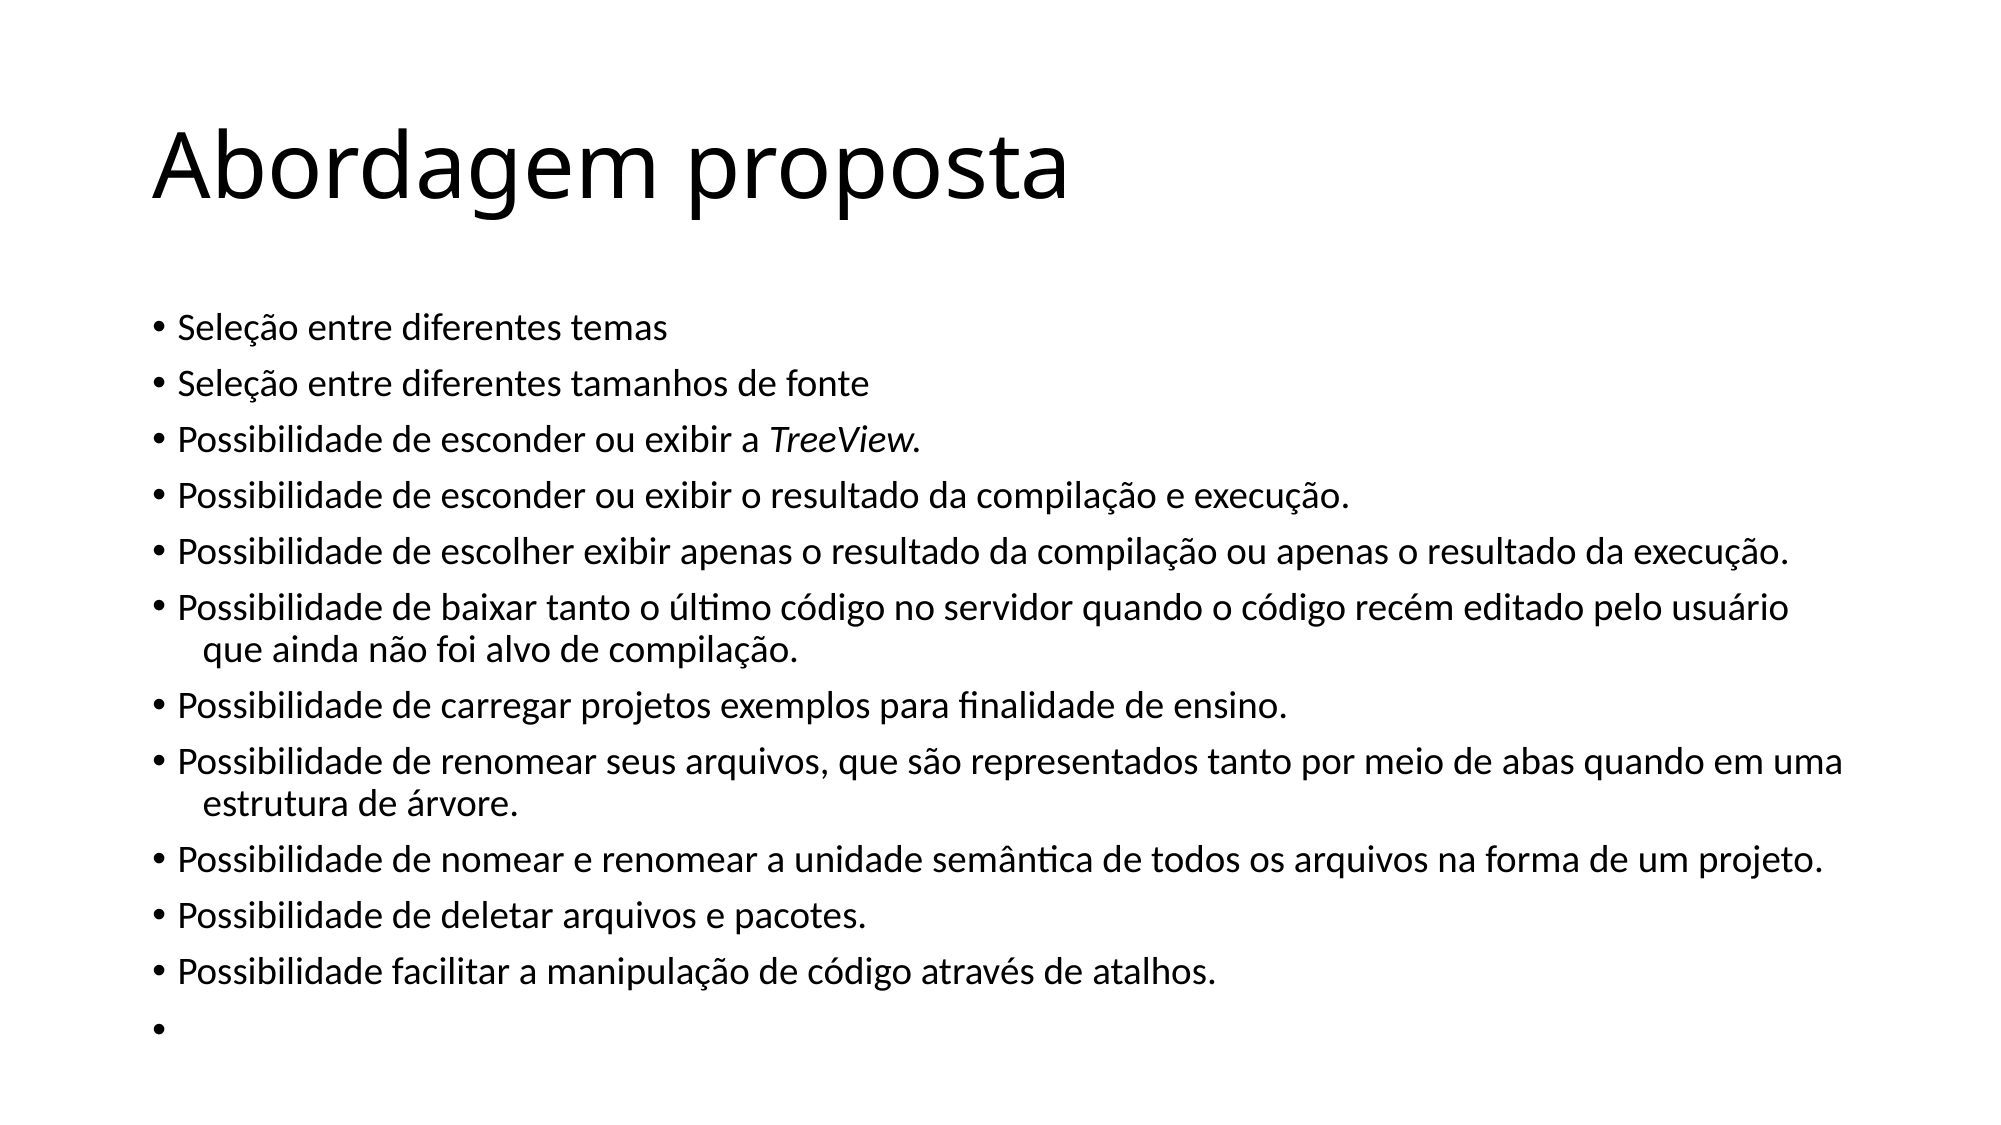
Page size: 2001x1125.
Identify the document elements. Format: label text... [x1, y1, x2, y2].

list Seleção entre diferentes temas Seleção entre diferentes tamanhos de fonte Possibilidade de esconder ou exibir a TreeView. Possibilidade de esconder ou exibir o resultado da compilação e execução. Possibilidade de escolher exibir apenas o resultado da compilação ou apenas o resultado da execução. Possibilidade de baixar tanto o último código no servidor quando o código recém editado pelo usuário que ainda não foi alvo de compilação. Possibilidade de carregar projetos exemplos para finalidade de ensino. Possibilidade de renomear seus arquivos, que são representados tanto por meio de abas quando em uma estrutura de árvore. Possibilidade de nomear e renomear a unidade semântica de todos os arquivos na forma de um projeto. Possibilidade de deletar arquivos e pacotes. Possibilidade facilitar a manipulação de código através de atalhos. [137, 299, 1863, 1014]
title Abordagem proposta [137, 59, 1863, 278]
